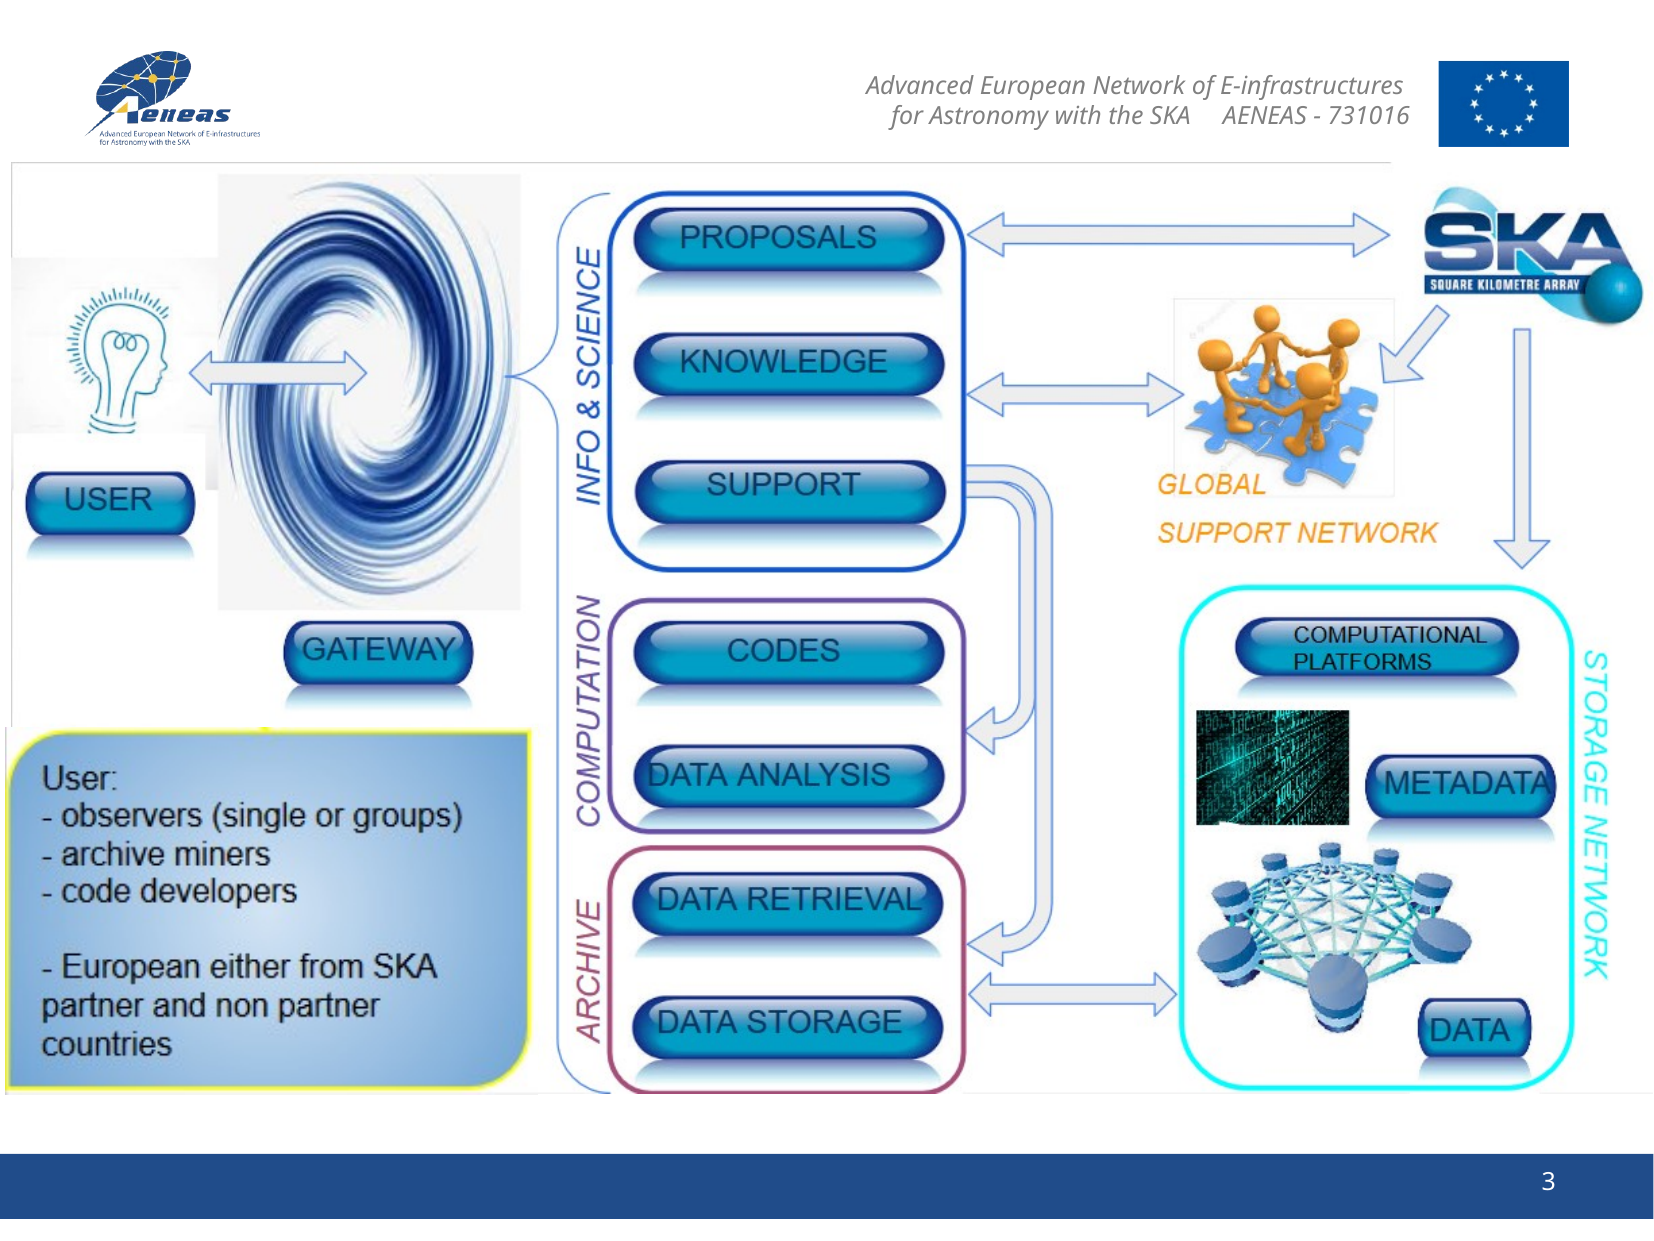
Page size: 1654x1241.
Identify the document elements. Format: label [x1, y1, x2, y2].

picture [84, 51, 260, 146]
picture [5, 162, 1653, 1095]
picture [1439, 62, 1569, 147]
